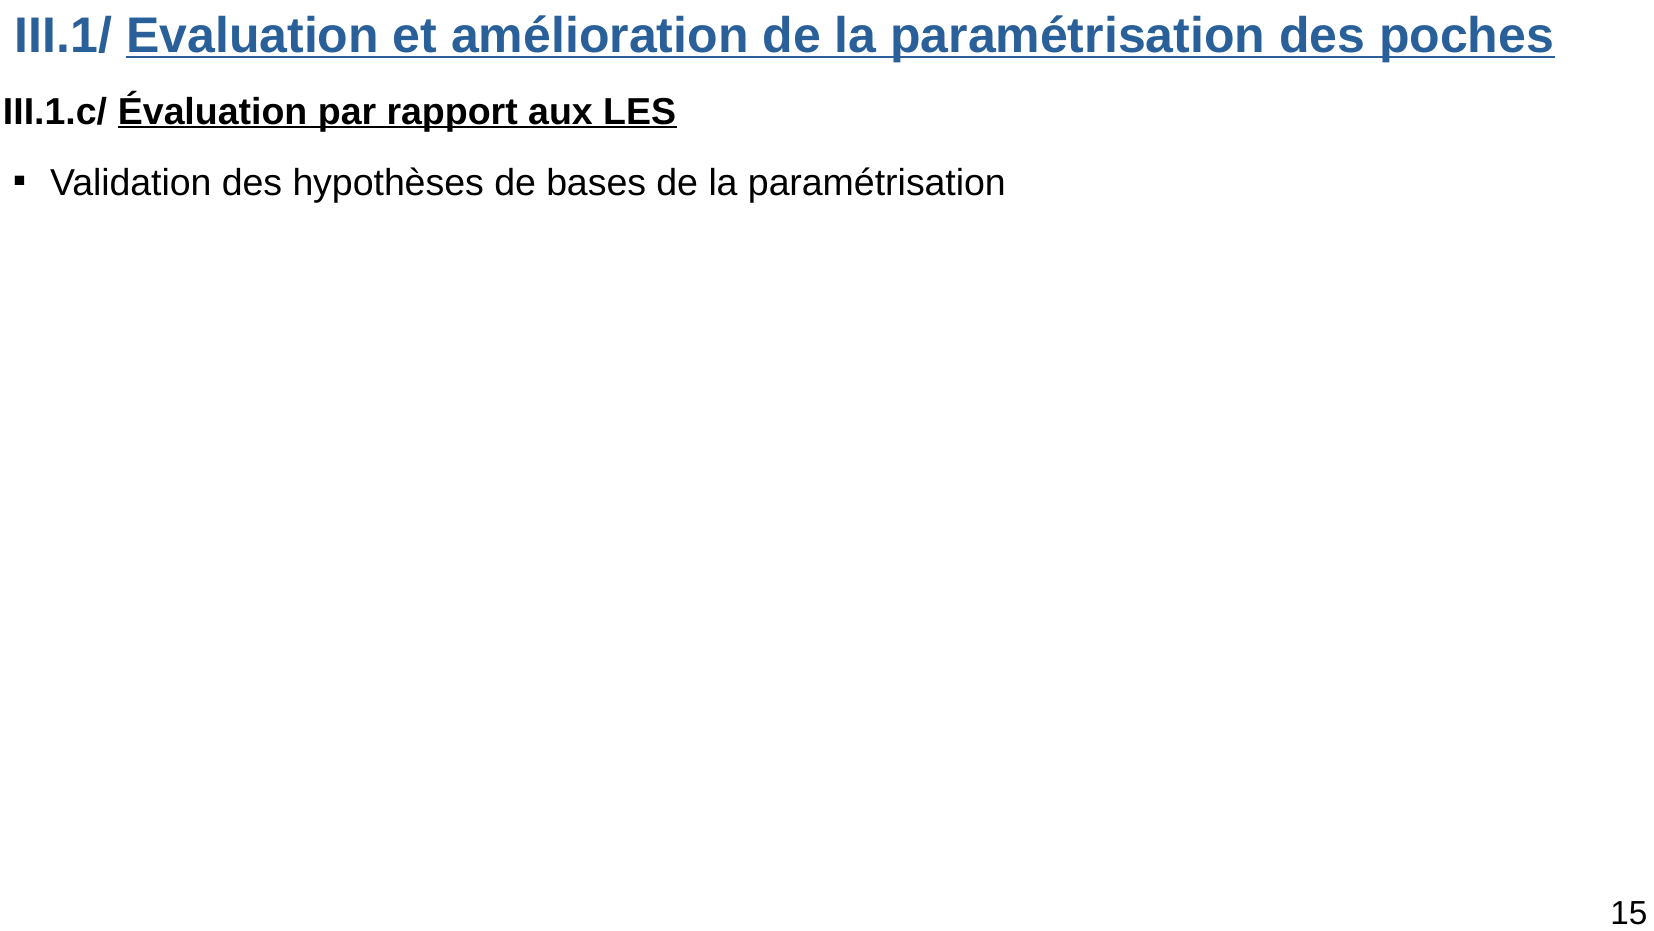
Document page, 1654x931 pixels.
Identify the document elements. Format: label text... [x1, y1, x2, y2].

text_box 15 [1595, 887, 1654, 931]
text_box III.1.c/ Évaluation par rapport aux LES [0, 83, 1642, 153]
text_box III.1/ Evaluation et amélioration de la paramétrisation des poches [0, 0, 1654, 83]
text_box Validation des hypothèses de bases de la paramétrisation [0, 153, 1642, 211]
